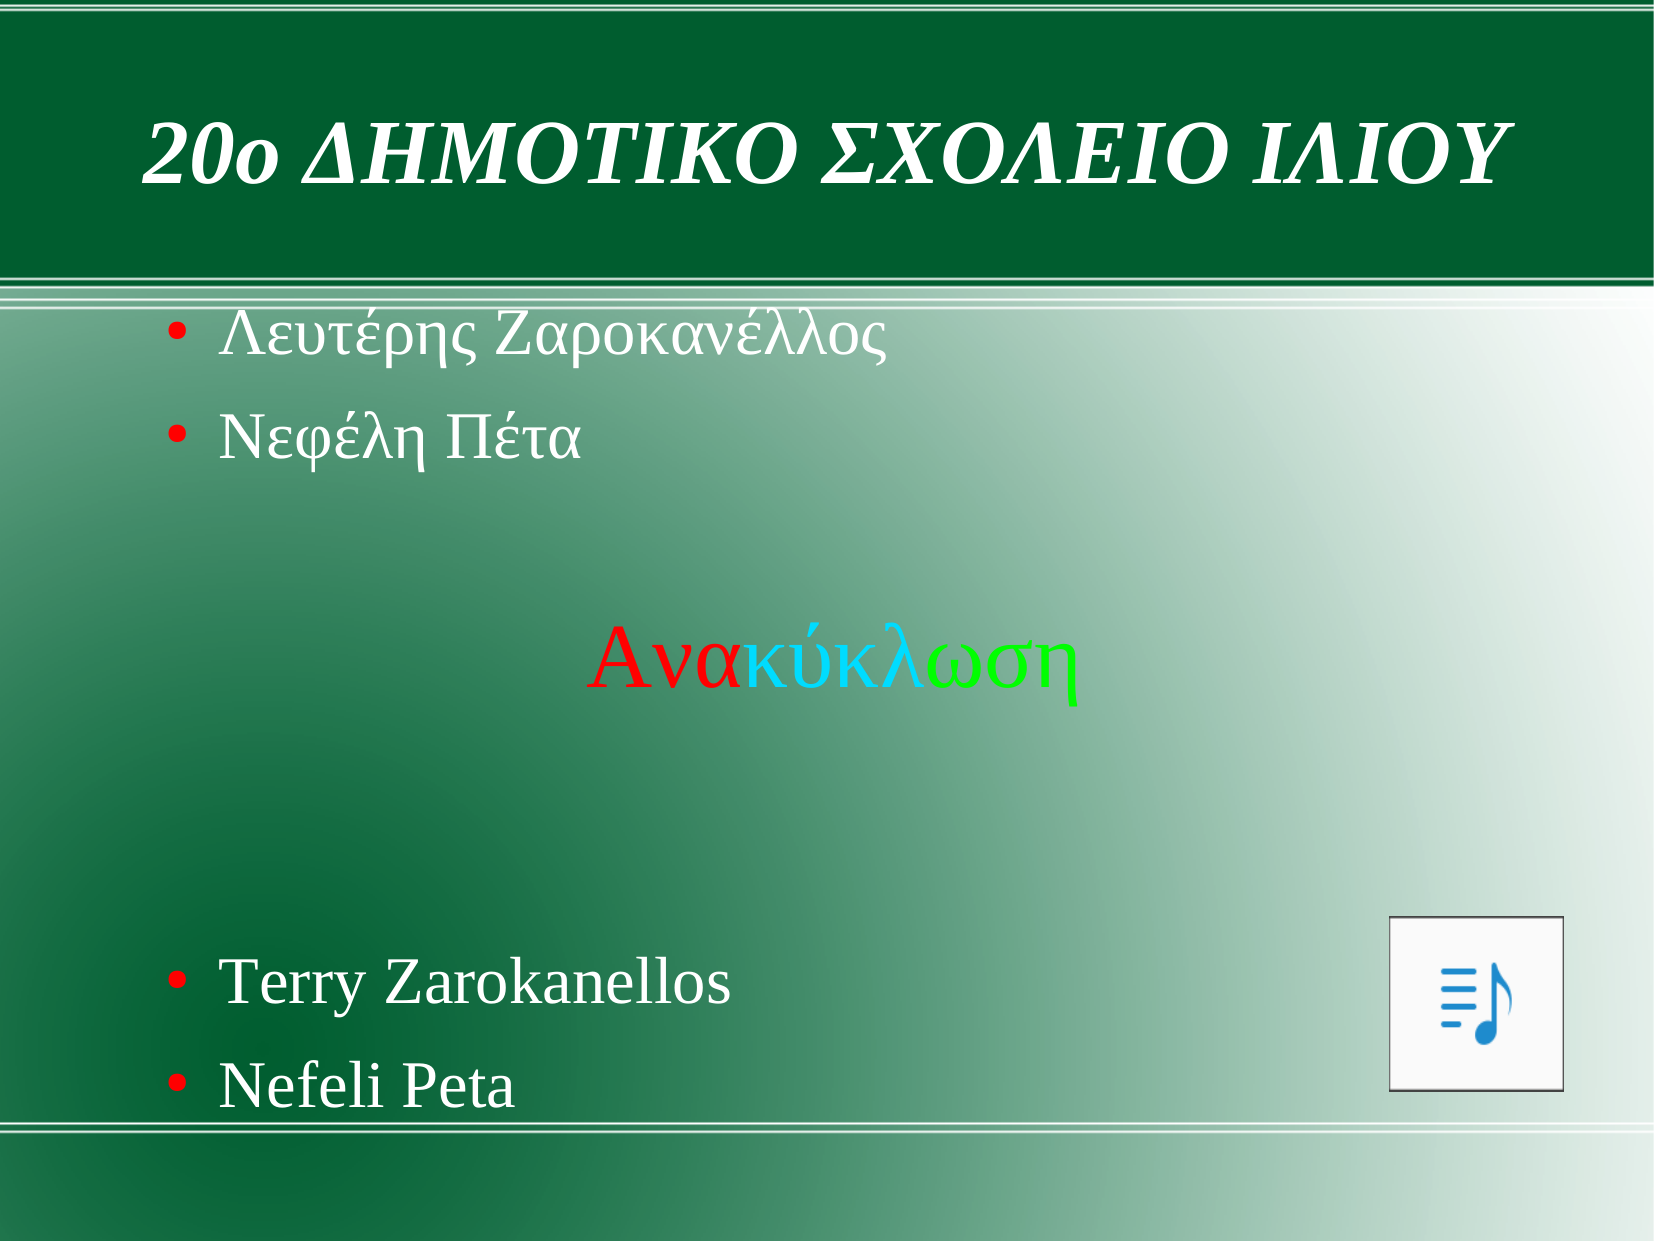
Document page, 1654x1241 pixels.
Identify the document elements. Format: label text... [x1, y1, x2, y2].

title 20ο ΔΗΜΟΤΙΚΟ ΣΧΟΛΕΙΟ ΙΛΙΟΥ [82, 56, 1571, 250]
list Λευτέρης Ζαροκανέλλος Νεφέλη Πέτα Ανακύκλωση Terry Zarokanellos Nefeli Peta [147, 295, 1636, 1122]
text_box [1387, 915, 1565, 1093]
picture [0, 0, 1654, 1241]
